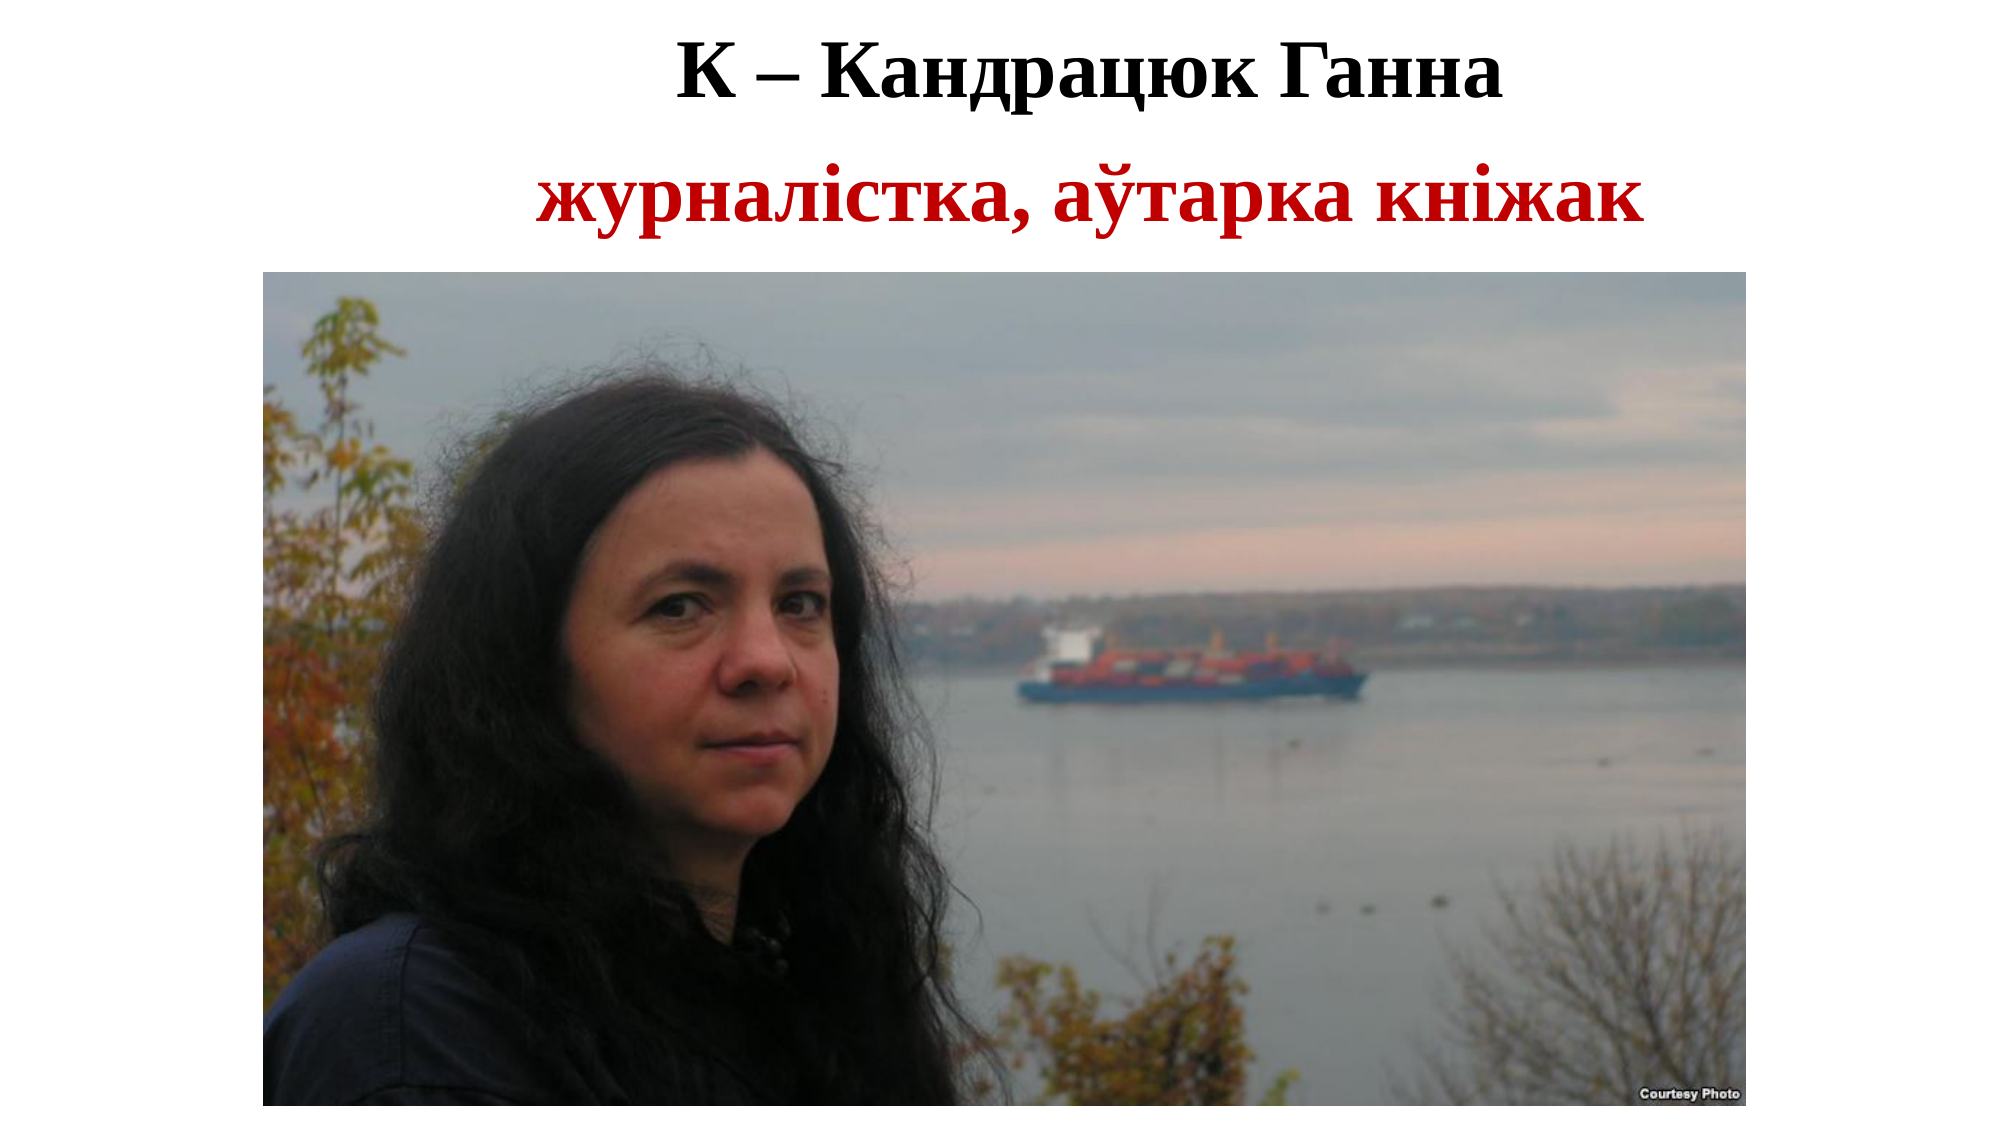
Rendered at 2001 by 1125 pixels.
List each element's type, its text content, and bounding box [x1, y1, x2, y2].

picture [263, 272, 1746, 1106]
text_box К – Кандрацюк Ганна журналістка, аўтарка кніжак [522, 0, 1660, 246]
